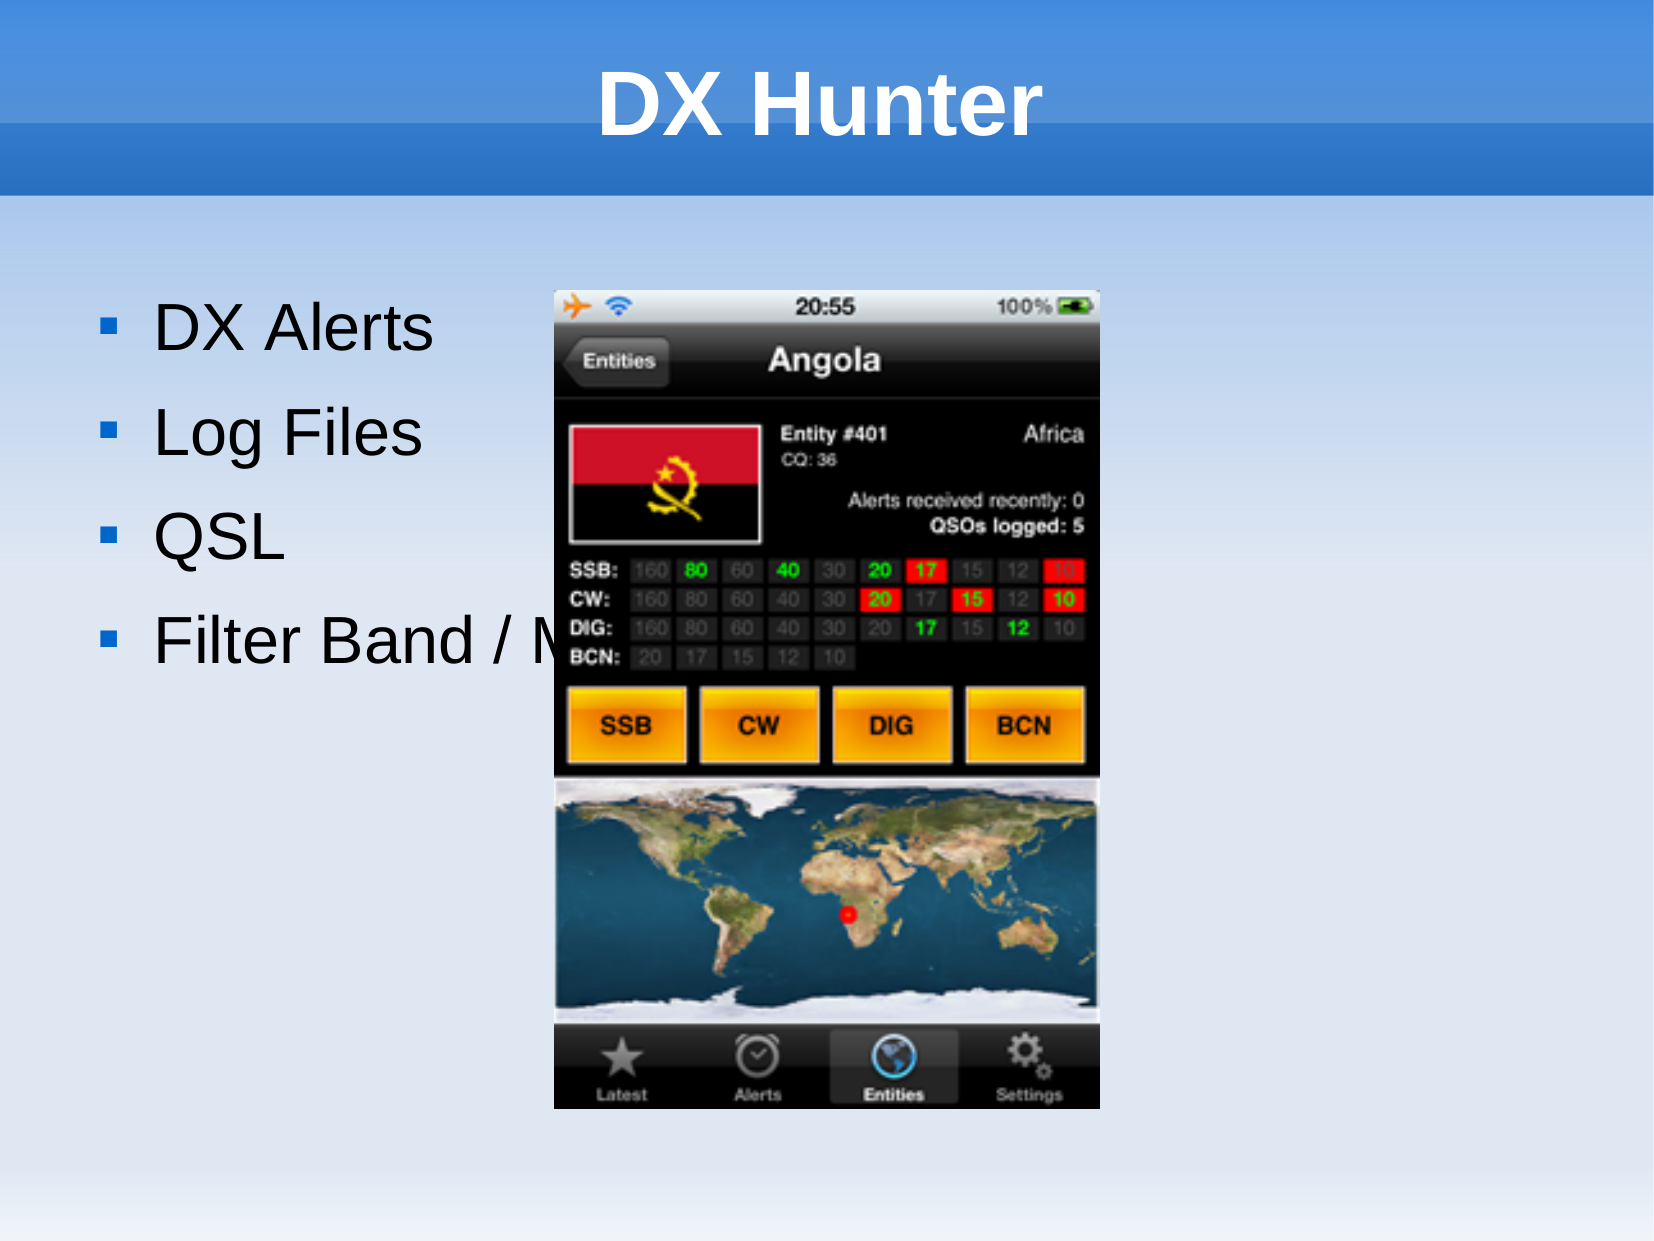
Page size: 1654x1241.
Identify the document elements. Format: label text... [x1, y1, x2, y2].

list DX Alerts Log Files QSL Filter Band / Mode [82, 290, 554, 1094]
title DX Hunter [76, 7, 1565, 200]
picture [0, 0, 1654, 1241]
